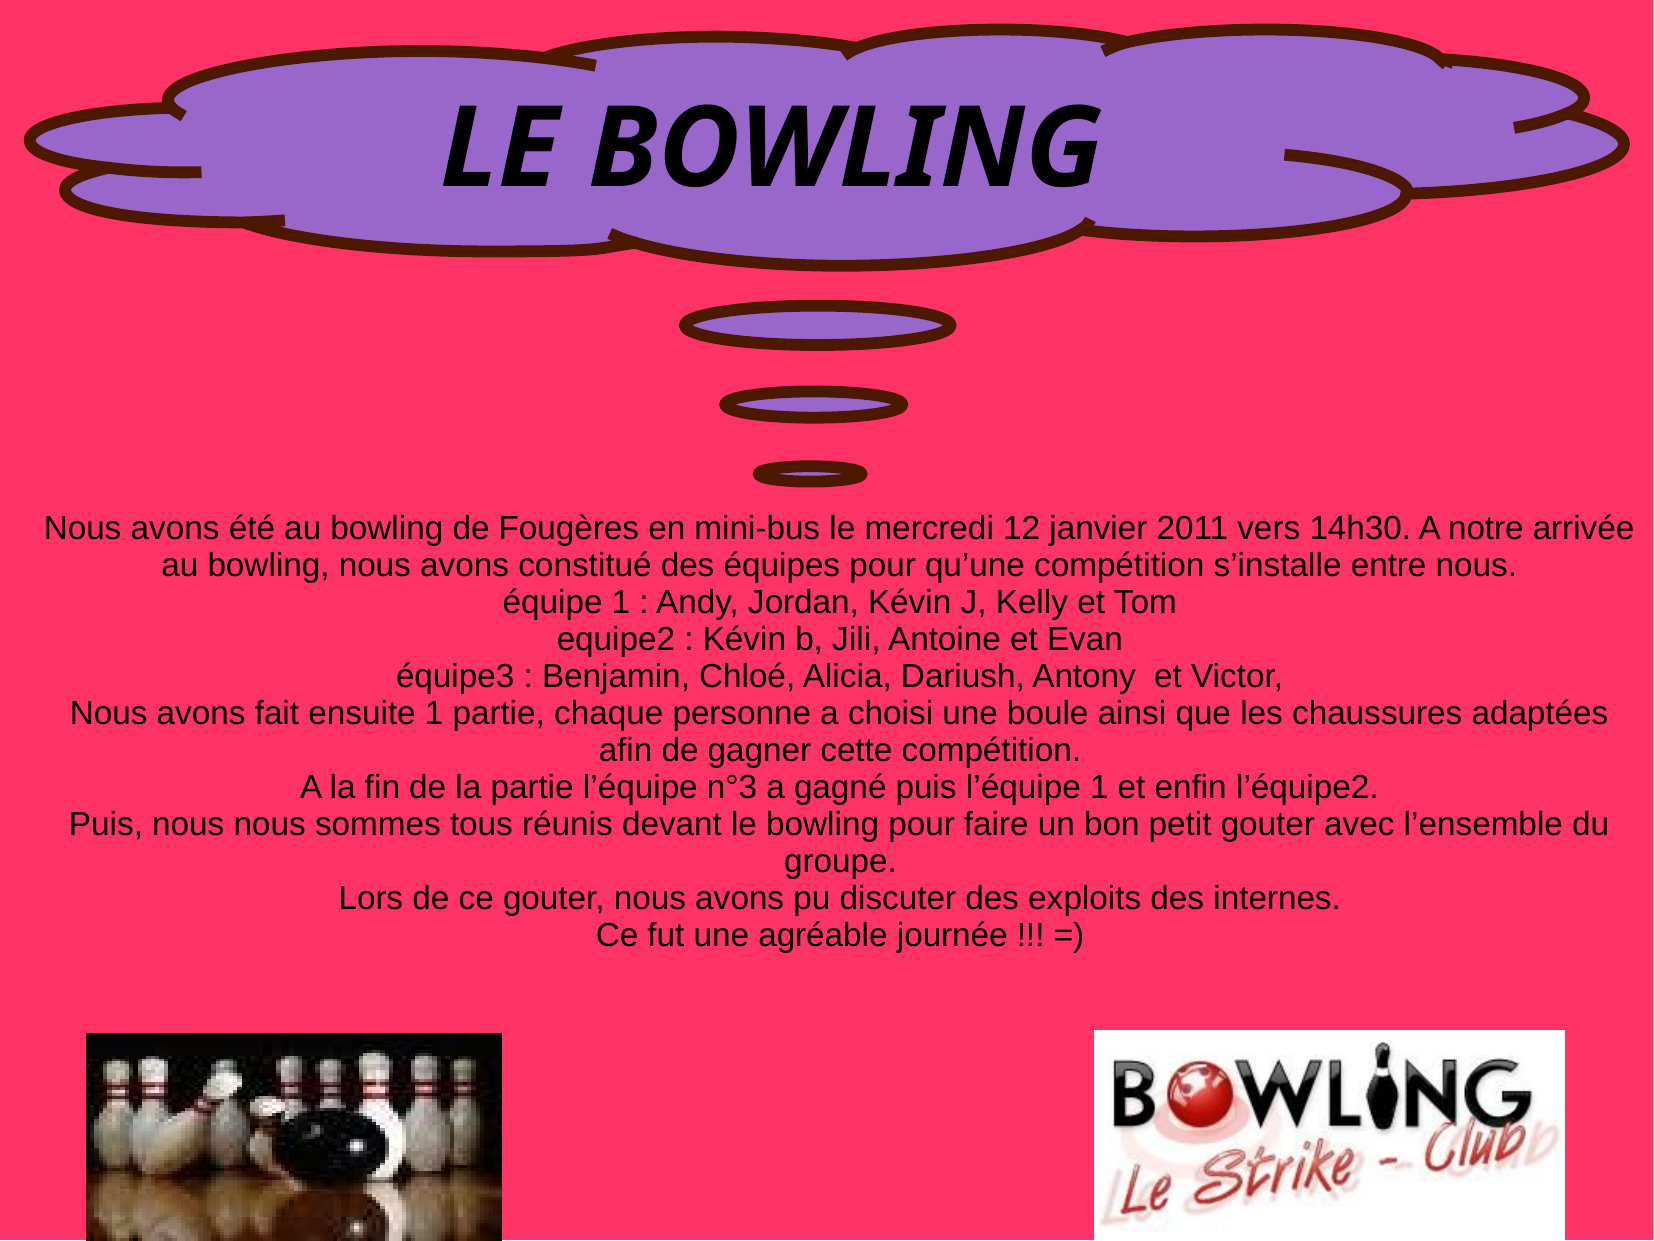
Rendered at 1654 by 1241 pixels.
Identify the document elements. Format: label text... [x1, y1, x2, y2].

text_box LE BOWLING [684, 305, 951, 346]
picture [86, 1033, 502, 1241]
text_box LE BOWLING [758, 466, 862, 482]
text_box LE BOWLING [725, 391, 903, 418]
picture [1094, 1030, 1565, 1241]
text_box Nous avons été au bowling de Fougères en mini-bus le mercredi 12 janvier 2011 vers 14h30. A notre arrivée au bowling, nous avons constitué des équipes pour qu’une compétition s’installe entre nous. équipe 1 : Andy, Jordan, Kévin J, Kelly et Tom equipe2 : Kévin b, Jili, Antoine et Evan équipe3 : Benjamin, Chloé, Alicia, Dariush, Antony et Victor, Nous avons fait ensuite 1 partie, chaque personne a choisi une boule ainsi que les chaussures adaptées afin de gagner cette compétition. A la fin de la partie l’équipe n°3 a gagné puis l’équipe 1 et enfin l’équipe2. Puis, nous nous sommes tous réunis devant le bowling pour faire un bon petit gouter avec l’ensemble du groupe. Lors de ce gouter, nous avons pu discuter des exploits des internes. Ce fut une agréable journée !!! =) [27, 501, 1654, 964]
text_box LE BOWLING [29, 29, 1625, 266]
